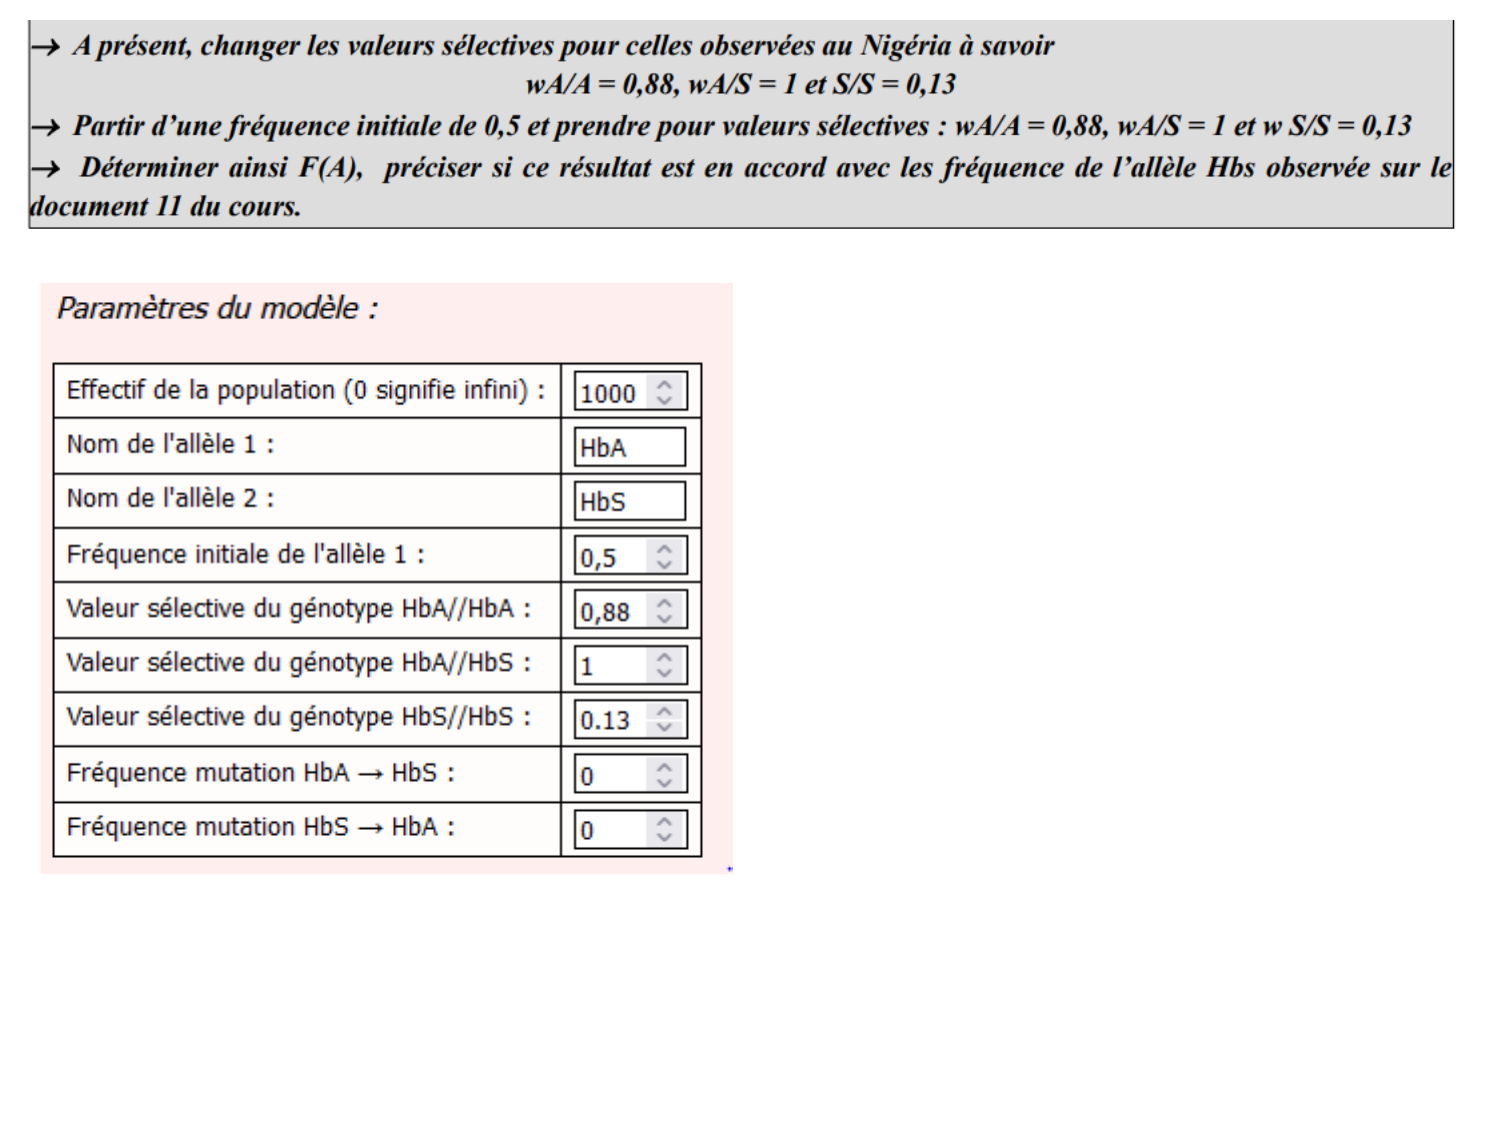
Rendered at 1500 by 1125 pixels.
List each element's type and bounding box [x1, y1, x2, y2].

picture [16, 20, 1465, 237]
picture [35, 283, 733, 875]
